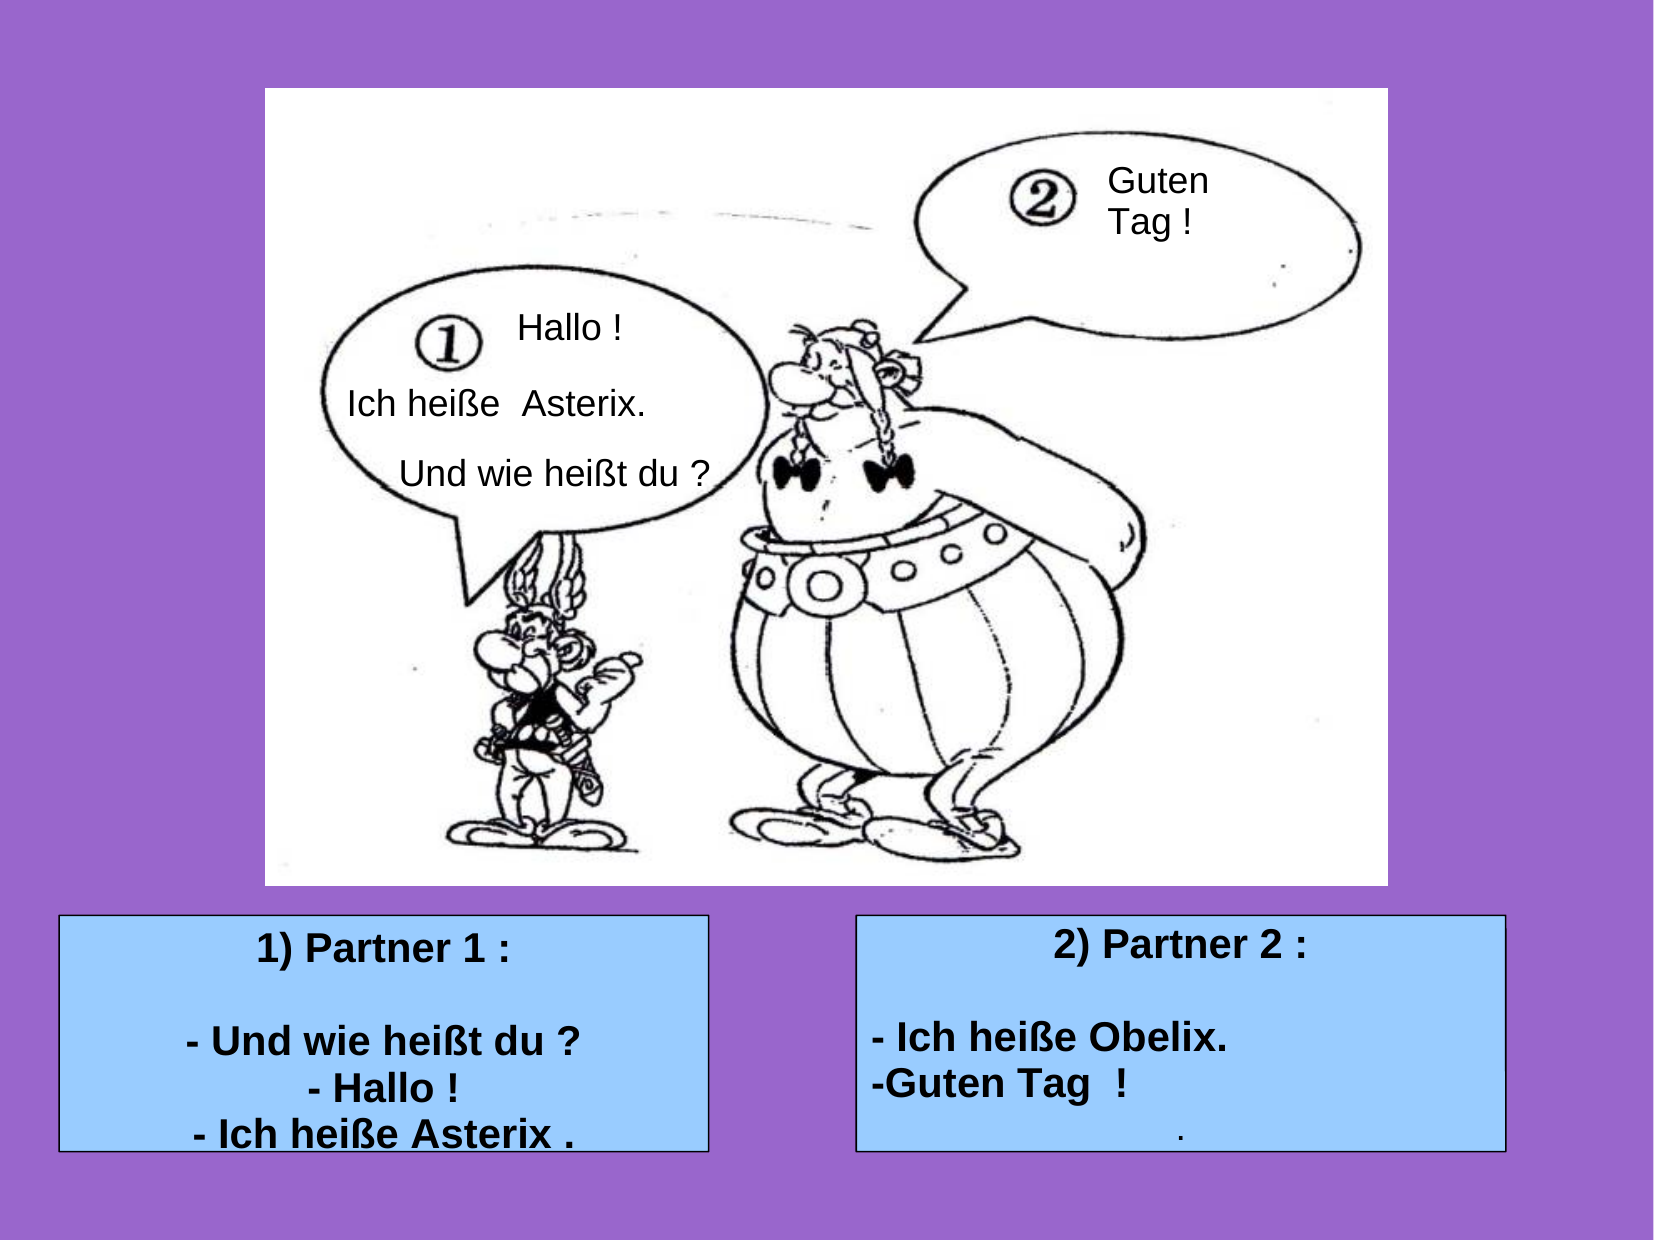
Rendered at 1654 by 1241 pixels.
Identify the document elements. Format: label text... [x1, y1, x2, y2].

text_box 2) Partner 2 : - Ich heiße Obelix. -Guten Tag ! . [856, 915, 1506, 1152]
text_box 1) Partner 1 : - Und wie heißt du ? - Hallo ! - Ich heiße Asterix . [59, 915, 709, 1152]
text_box Ich heiße Asterix. [331, 373, 746, 431]
text_box Hallo ! [502, 297, 650, 355]
picture [265, 88, 1388, 886]
text_box Und wie heißt du ? [383, 442, 739, 500]
text_box Guten Tag ! [1092, 149, 1241, 249]
